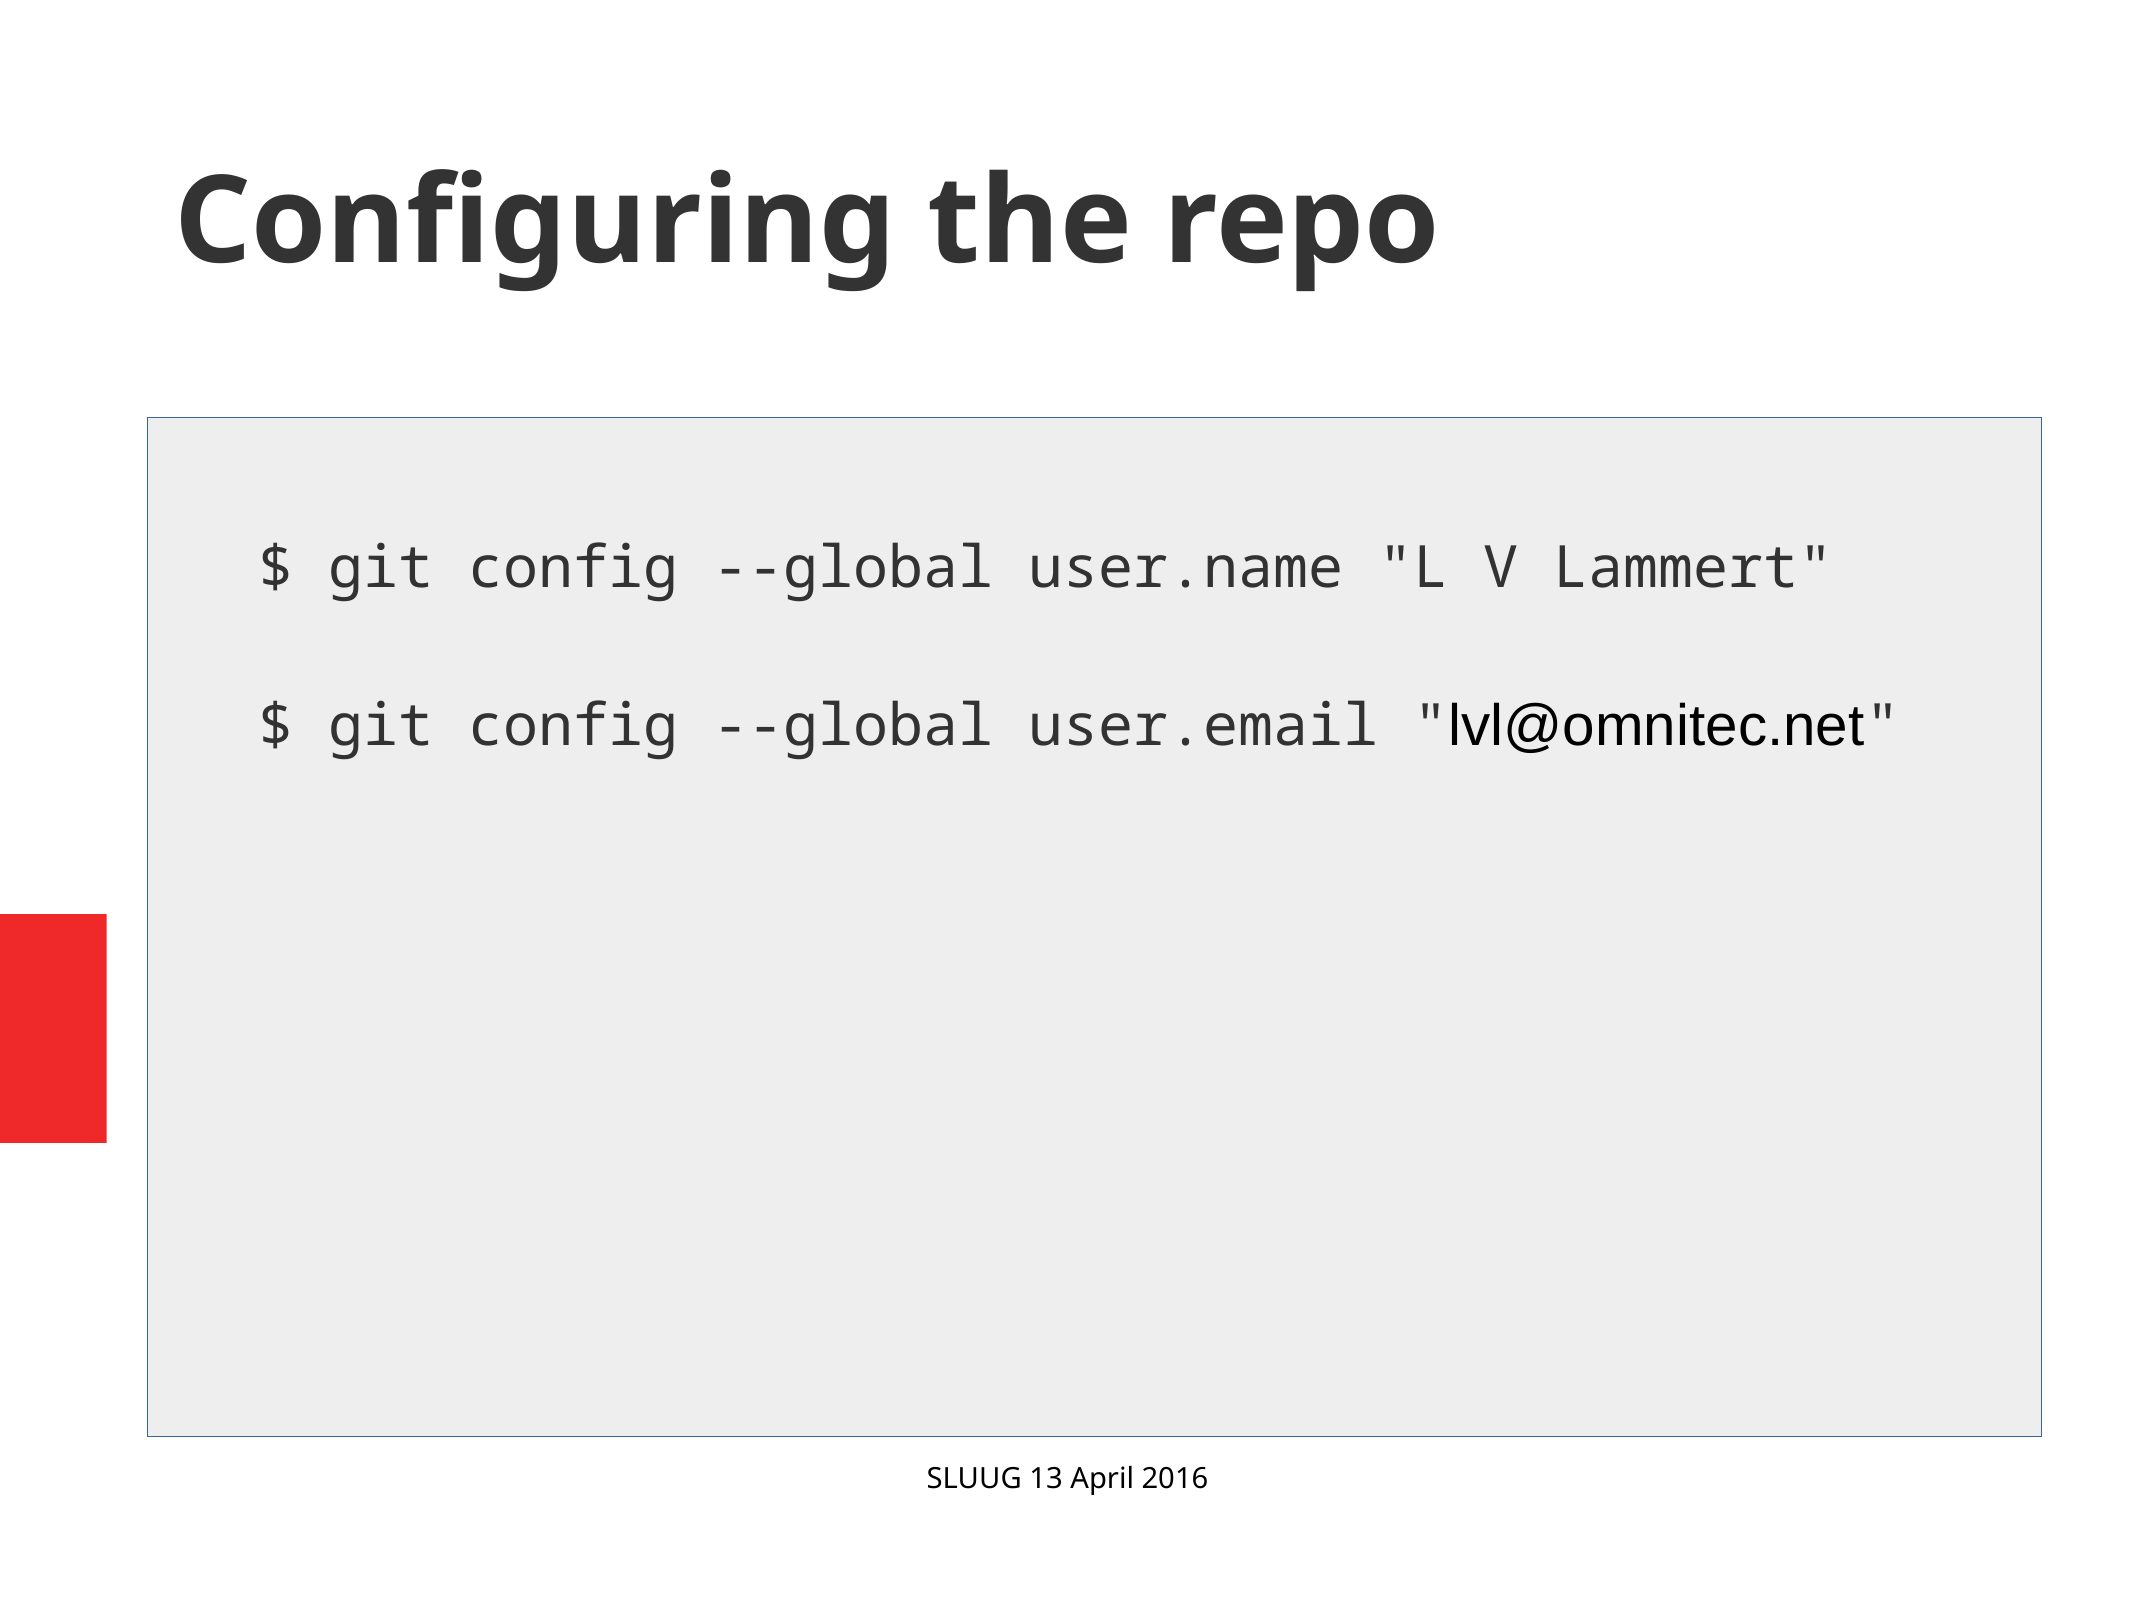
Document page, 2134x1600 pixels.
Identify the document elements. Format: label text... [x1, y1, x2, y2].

text_box $ git config --global user.name "L V Lammert" $ git config --global user.email "lvl@omnitec.net" [243, 517, 2082, 1381]
title Configuring the repo [174, 62, 1988, 368]
text_box [148, 418, 2042, 1437]
